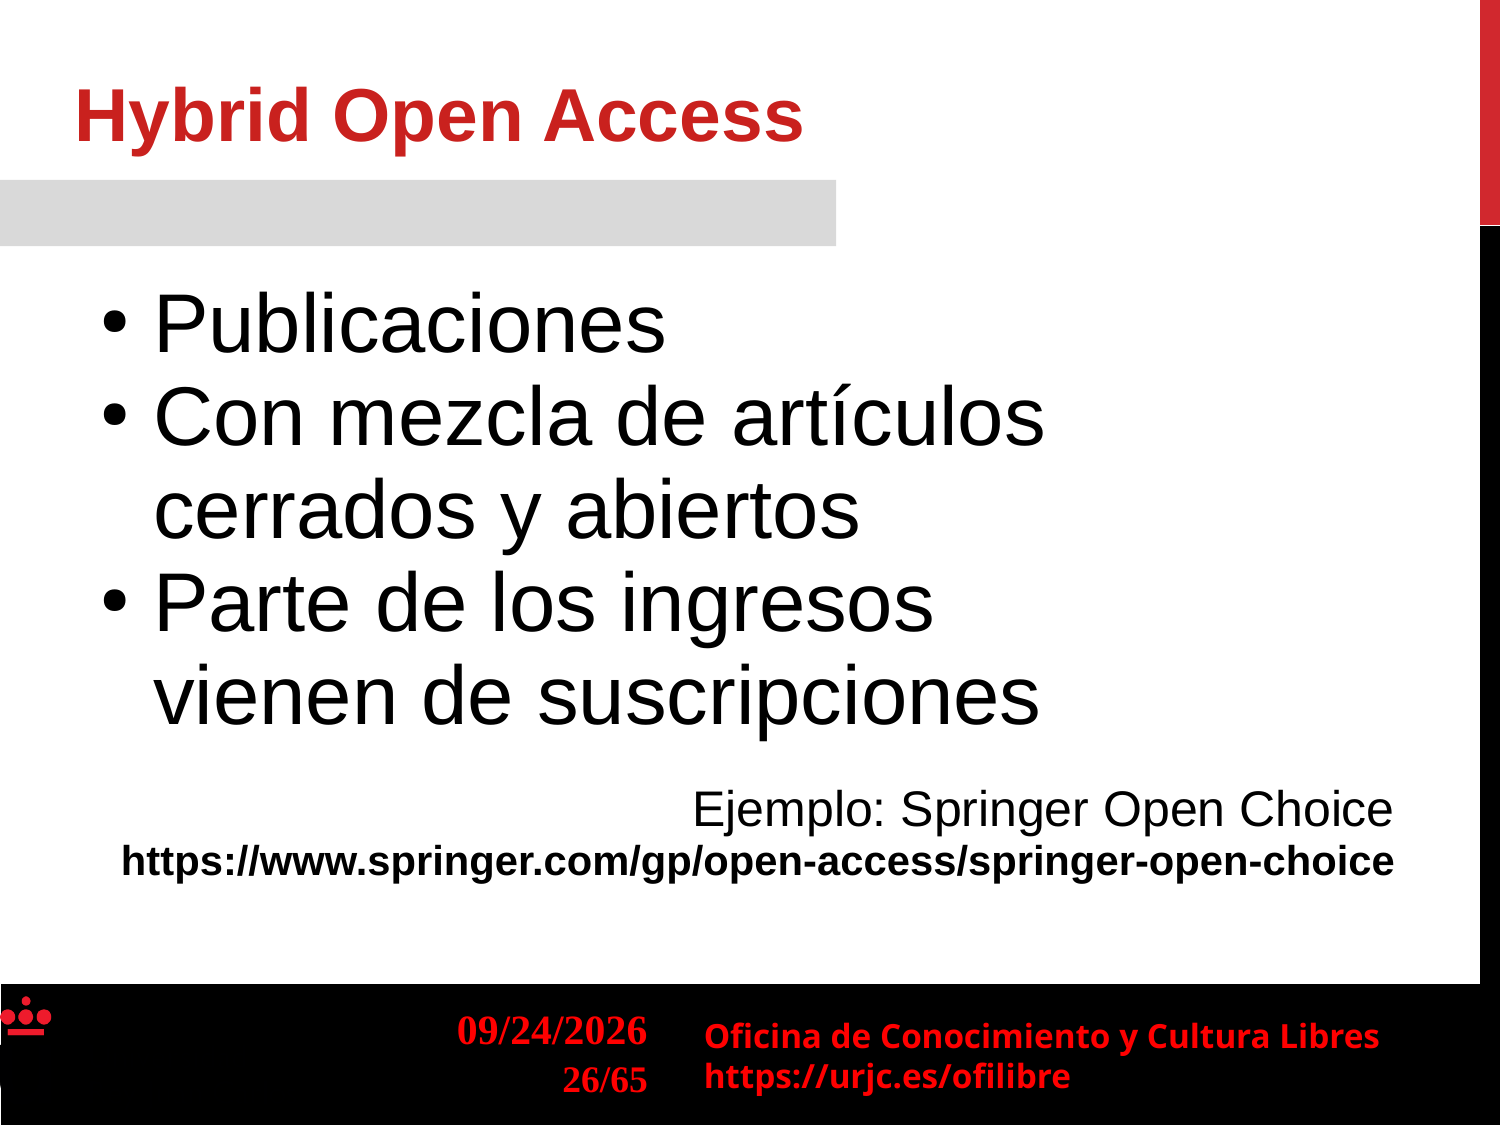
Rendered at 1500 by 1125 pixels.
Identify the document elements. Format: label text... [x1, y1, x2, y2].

text_box Hybrid Open Access [60, 66, 991, 249]
text_box Ejemplo: Springer Open Choice https://www.springer.com/gp/open-access/springer-open-choice [75, 774, 1411, 938]
text_box Publicaciones Con mezcla de artículos cerrados y abiertos Parte de los ingresos vienen de suscripciones [67, 270, 1201, 750]
title [75, 15, 1425, 172]
